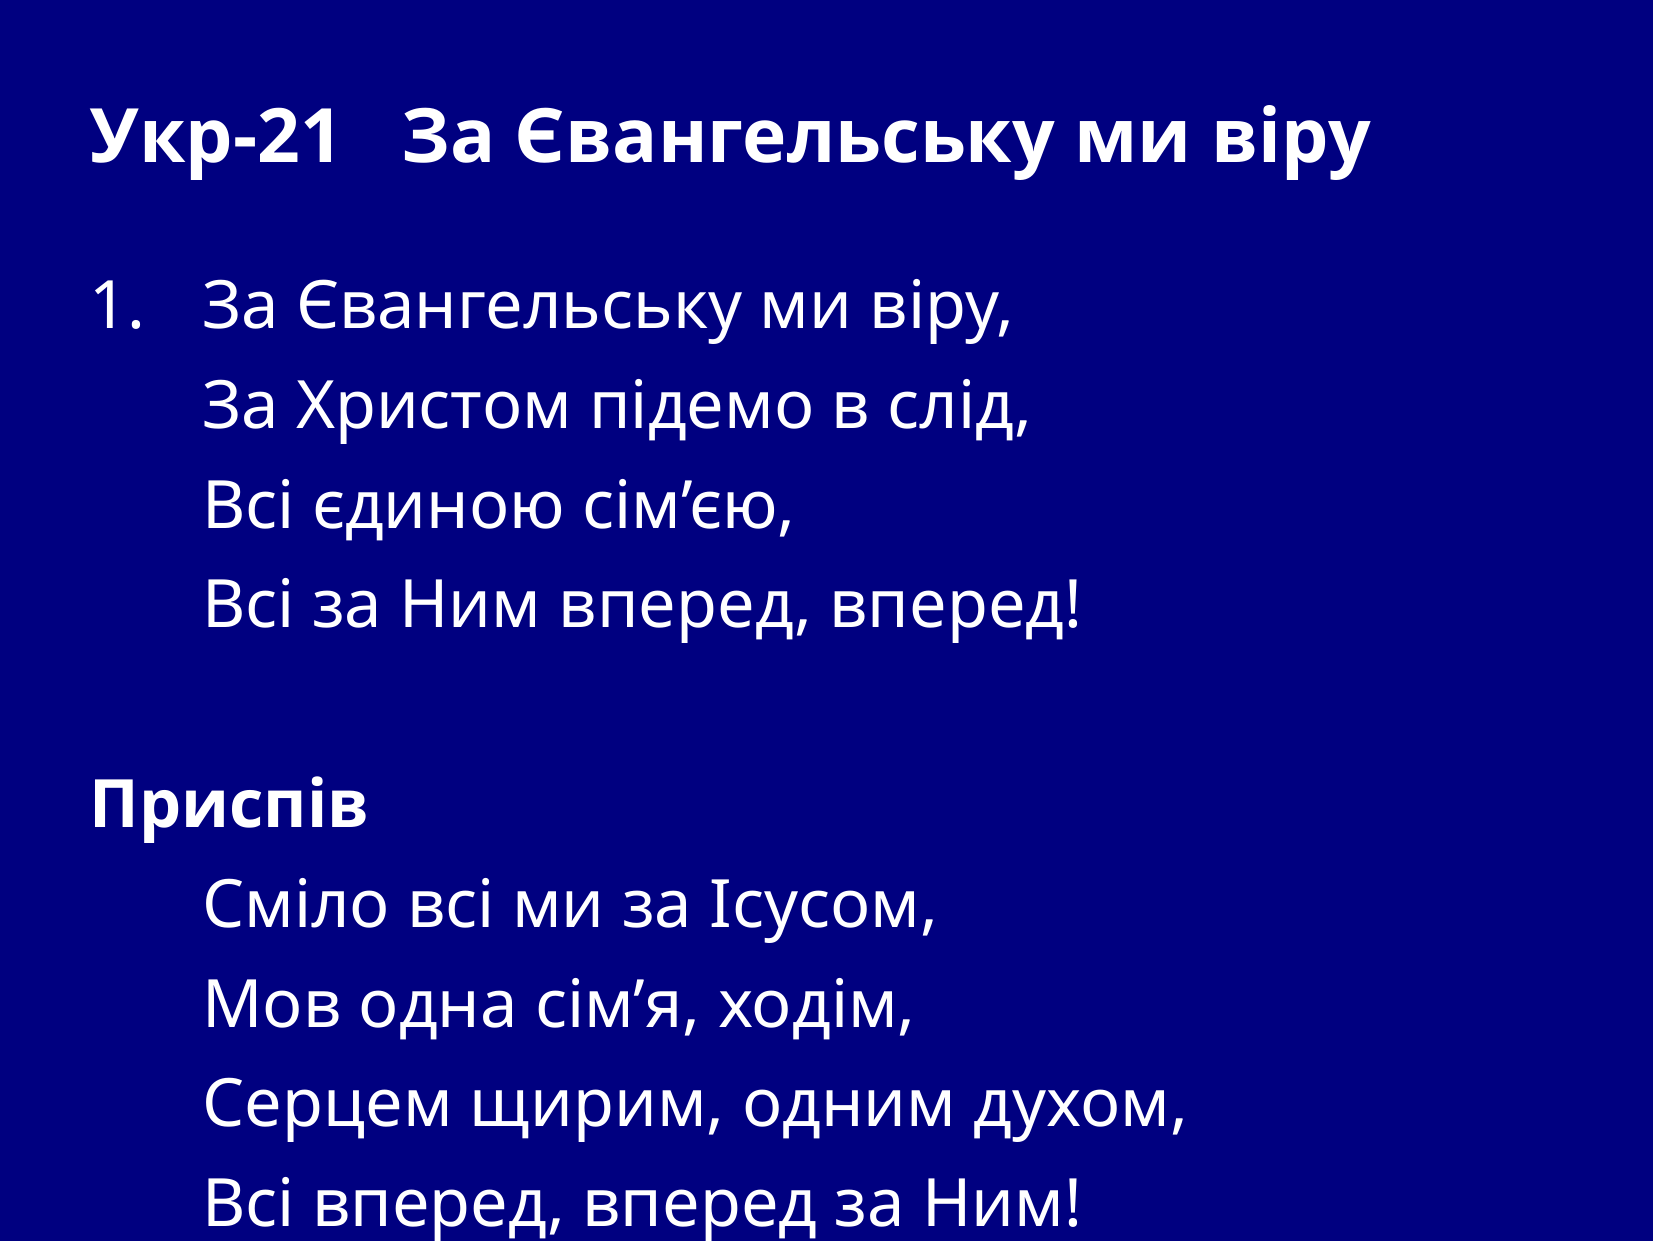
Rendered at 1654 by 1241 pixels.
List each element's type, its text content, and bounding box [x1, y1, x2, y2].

text_box 1. За Євангельську ми віру, За Христом підемо в слід, Всі єдиною сім’єю, Всі за Ним вперед, вперед! Приспів Сміло всі ми за Ісусом, Мов одна сім’я, ходім, Серцем щирим, одним духом, Всі вперед, вперед за Ним! [75, 188, 1576, 1163]
text_box Укр-21 За Євангельську ми віру [75, 75, 1576, 188]
